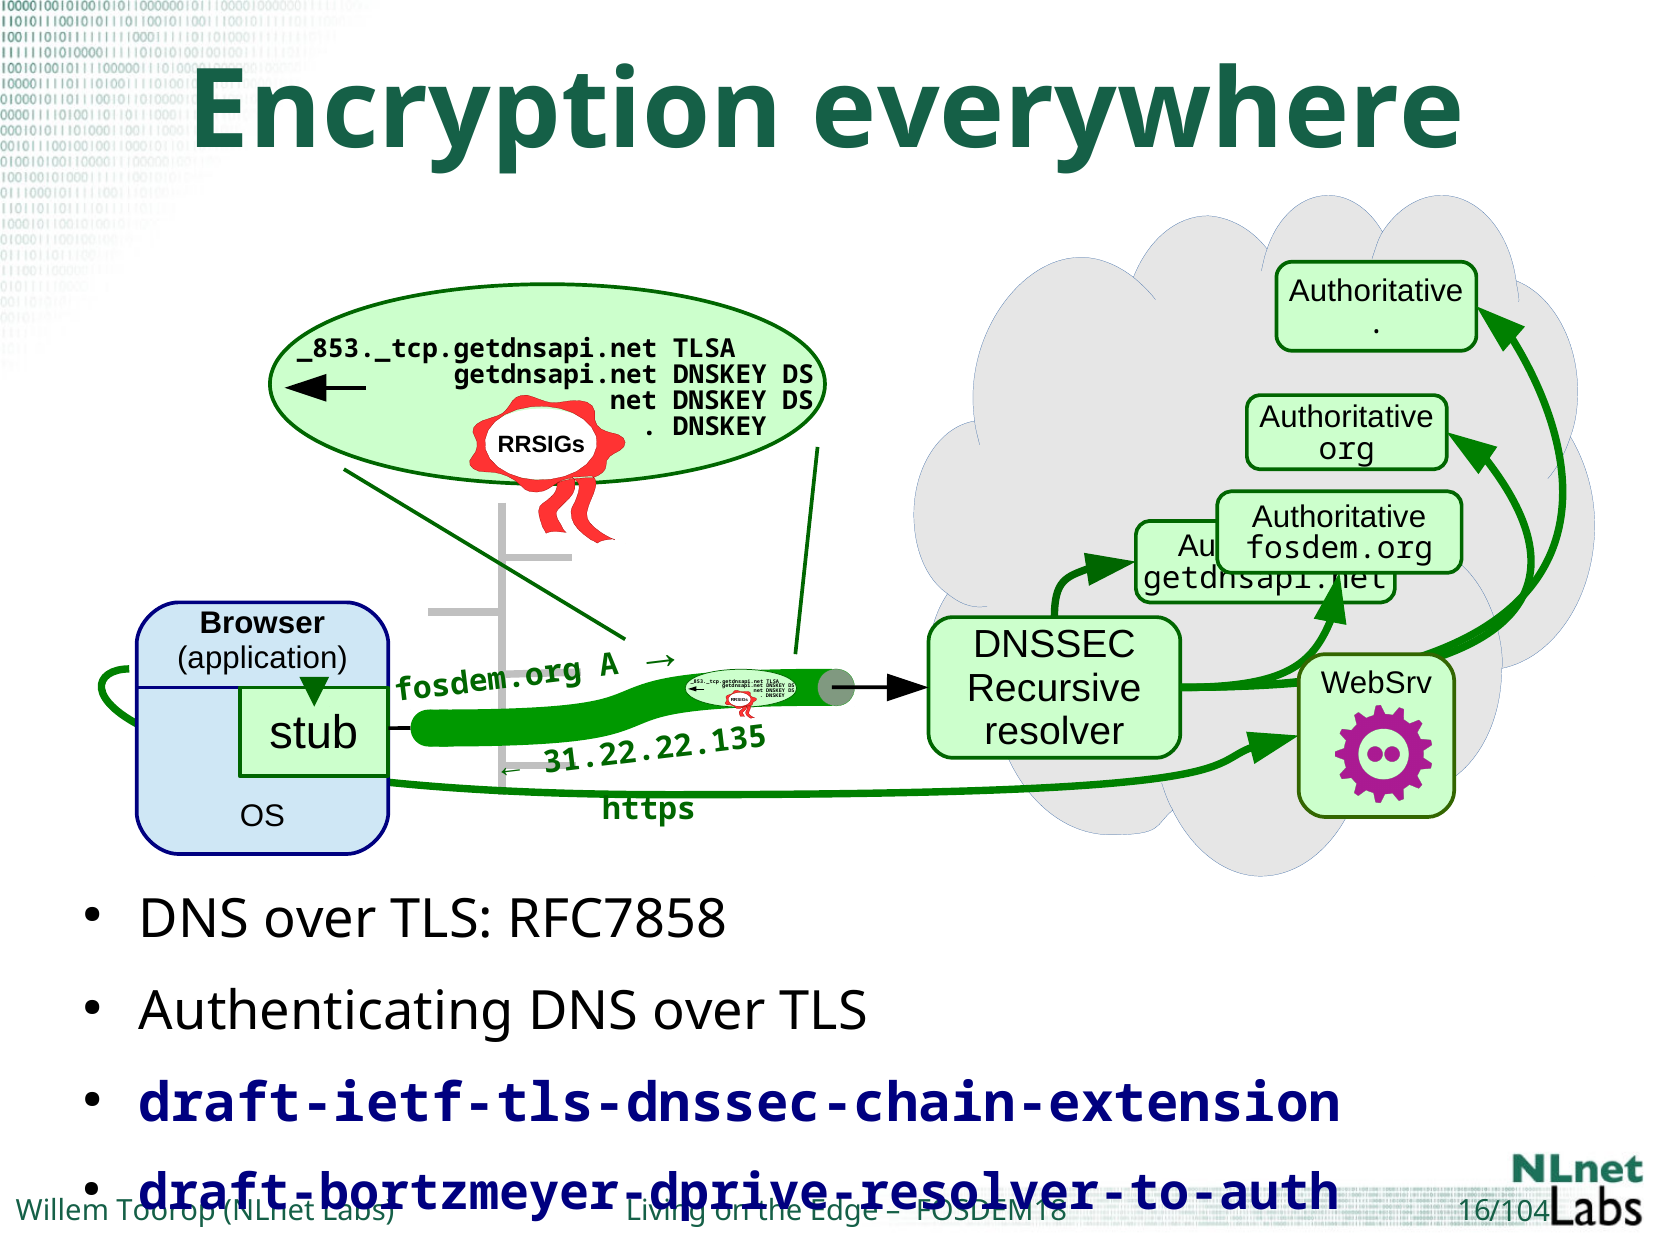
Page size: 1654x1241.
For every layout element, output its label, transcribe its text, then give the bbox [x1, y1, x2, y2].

picture [1168, 1193, 1180, 1204]
picture [1022, 1193, 1027, 1201]
picture [958, 1193, 970, 1204]
picture [1054, 1210, 1063, 1218]
picture [977, 1193, 991, 1204]
picture [935, 1202, 948, 1218]
picture [1229, 1196, 1239, 1204]
picture [1259, 1193, 1269, 1203]
picture [974, 1201, 986, 1218]
list DNS over TLS: RFC7858 Authenticating DNS over TLS draft-ietf-tls-dnssec-chain-extension draft-bortzmeyer-dprive-resolver-to-auth [82, 879, 1571, 1193]
picture [920, 1201, 925, 1209]
title Encryption everywhere [82, 34, 1571, 175]
picture [854, 1143, 1644, 1239]
picture [0, 0, 1595, 877]
